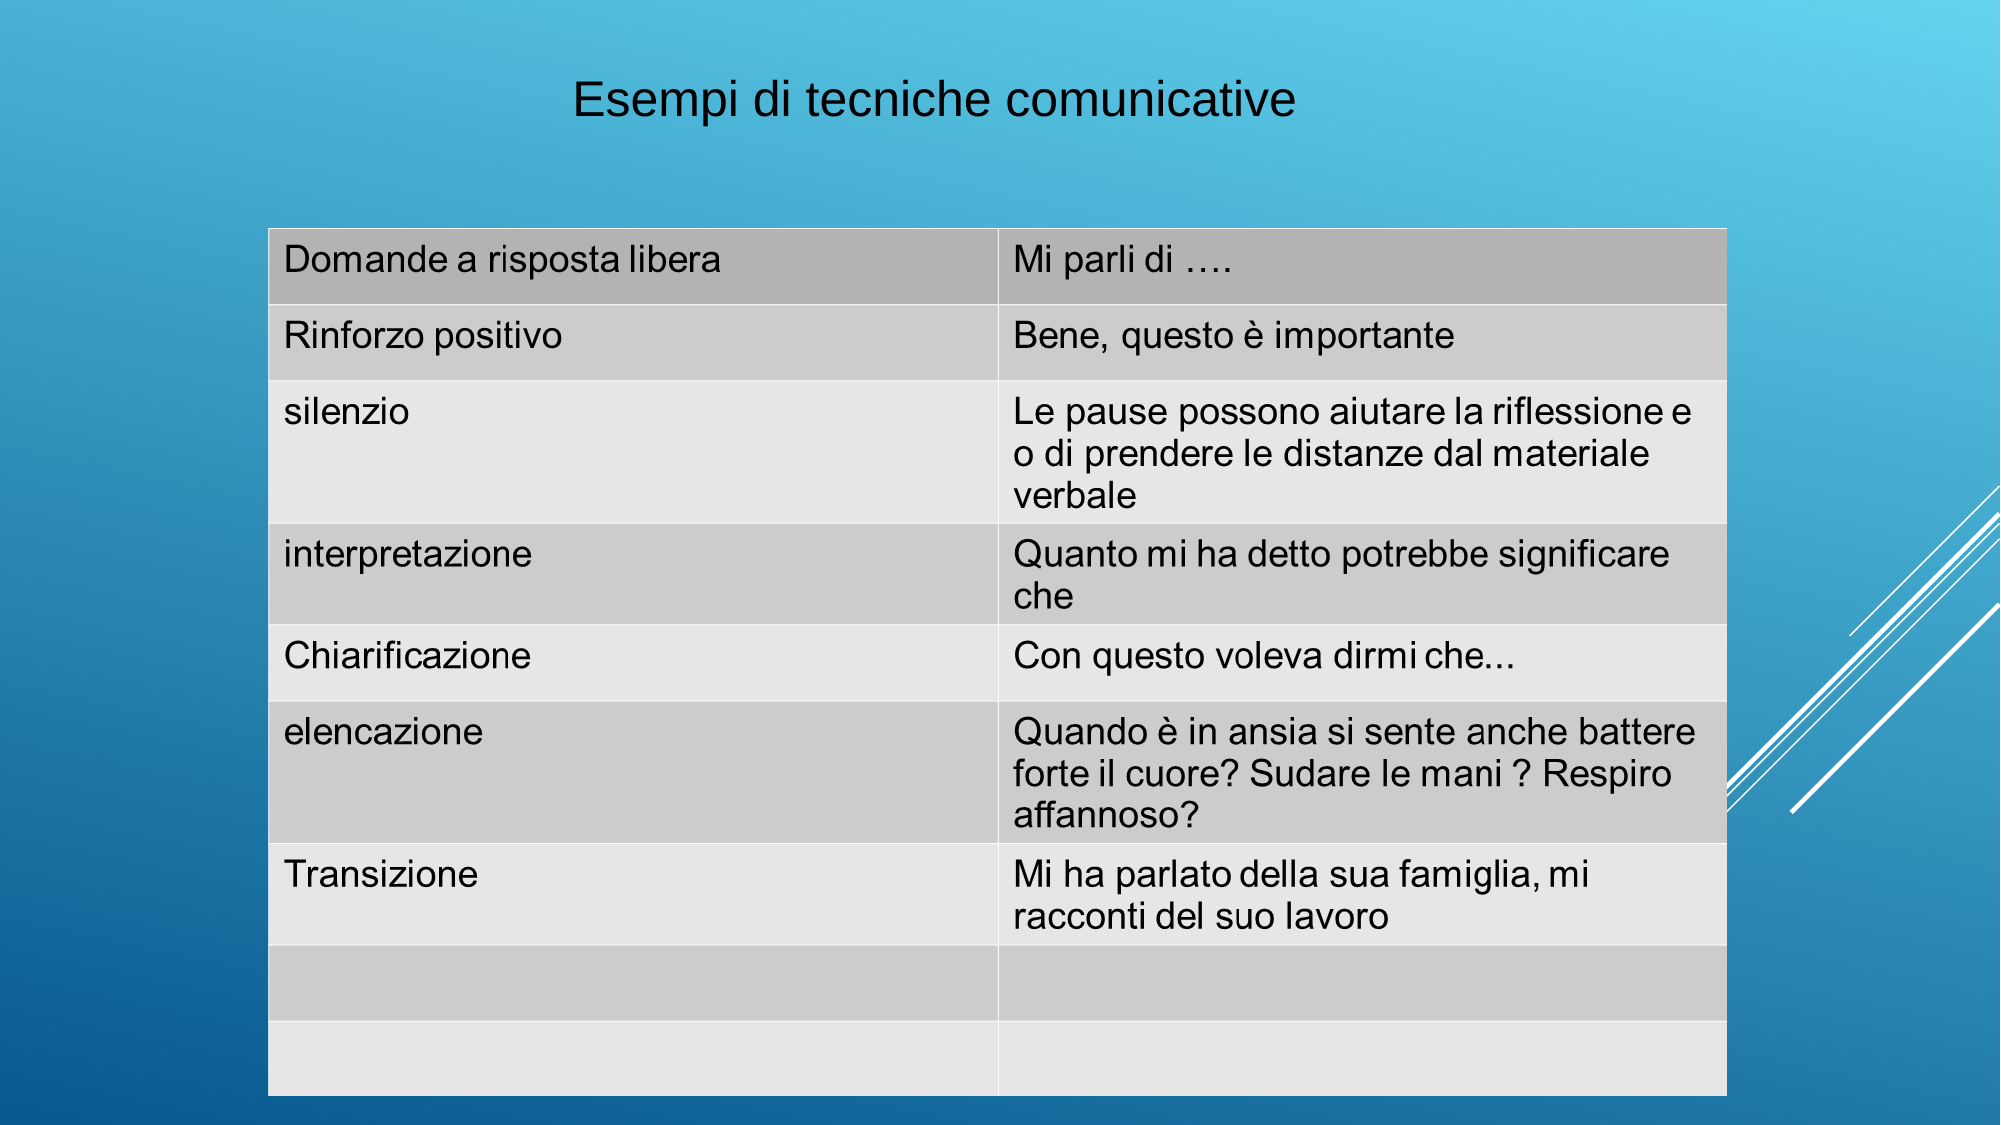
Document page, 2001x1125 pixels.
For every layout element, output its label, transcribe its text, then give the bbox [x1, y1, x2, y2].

picture [261, 224, 1727, 1096]
text_box Esempi di tecniche comunicative [297, 59, 1573, 134]
